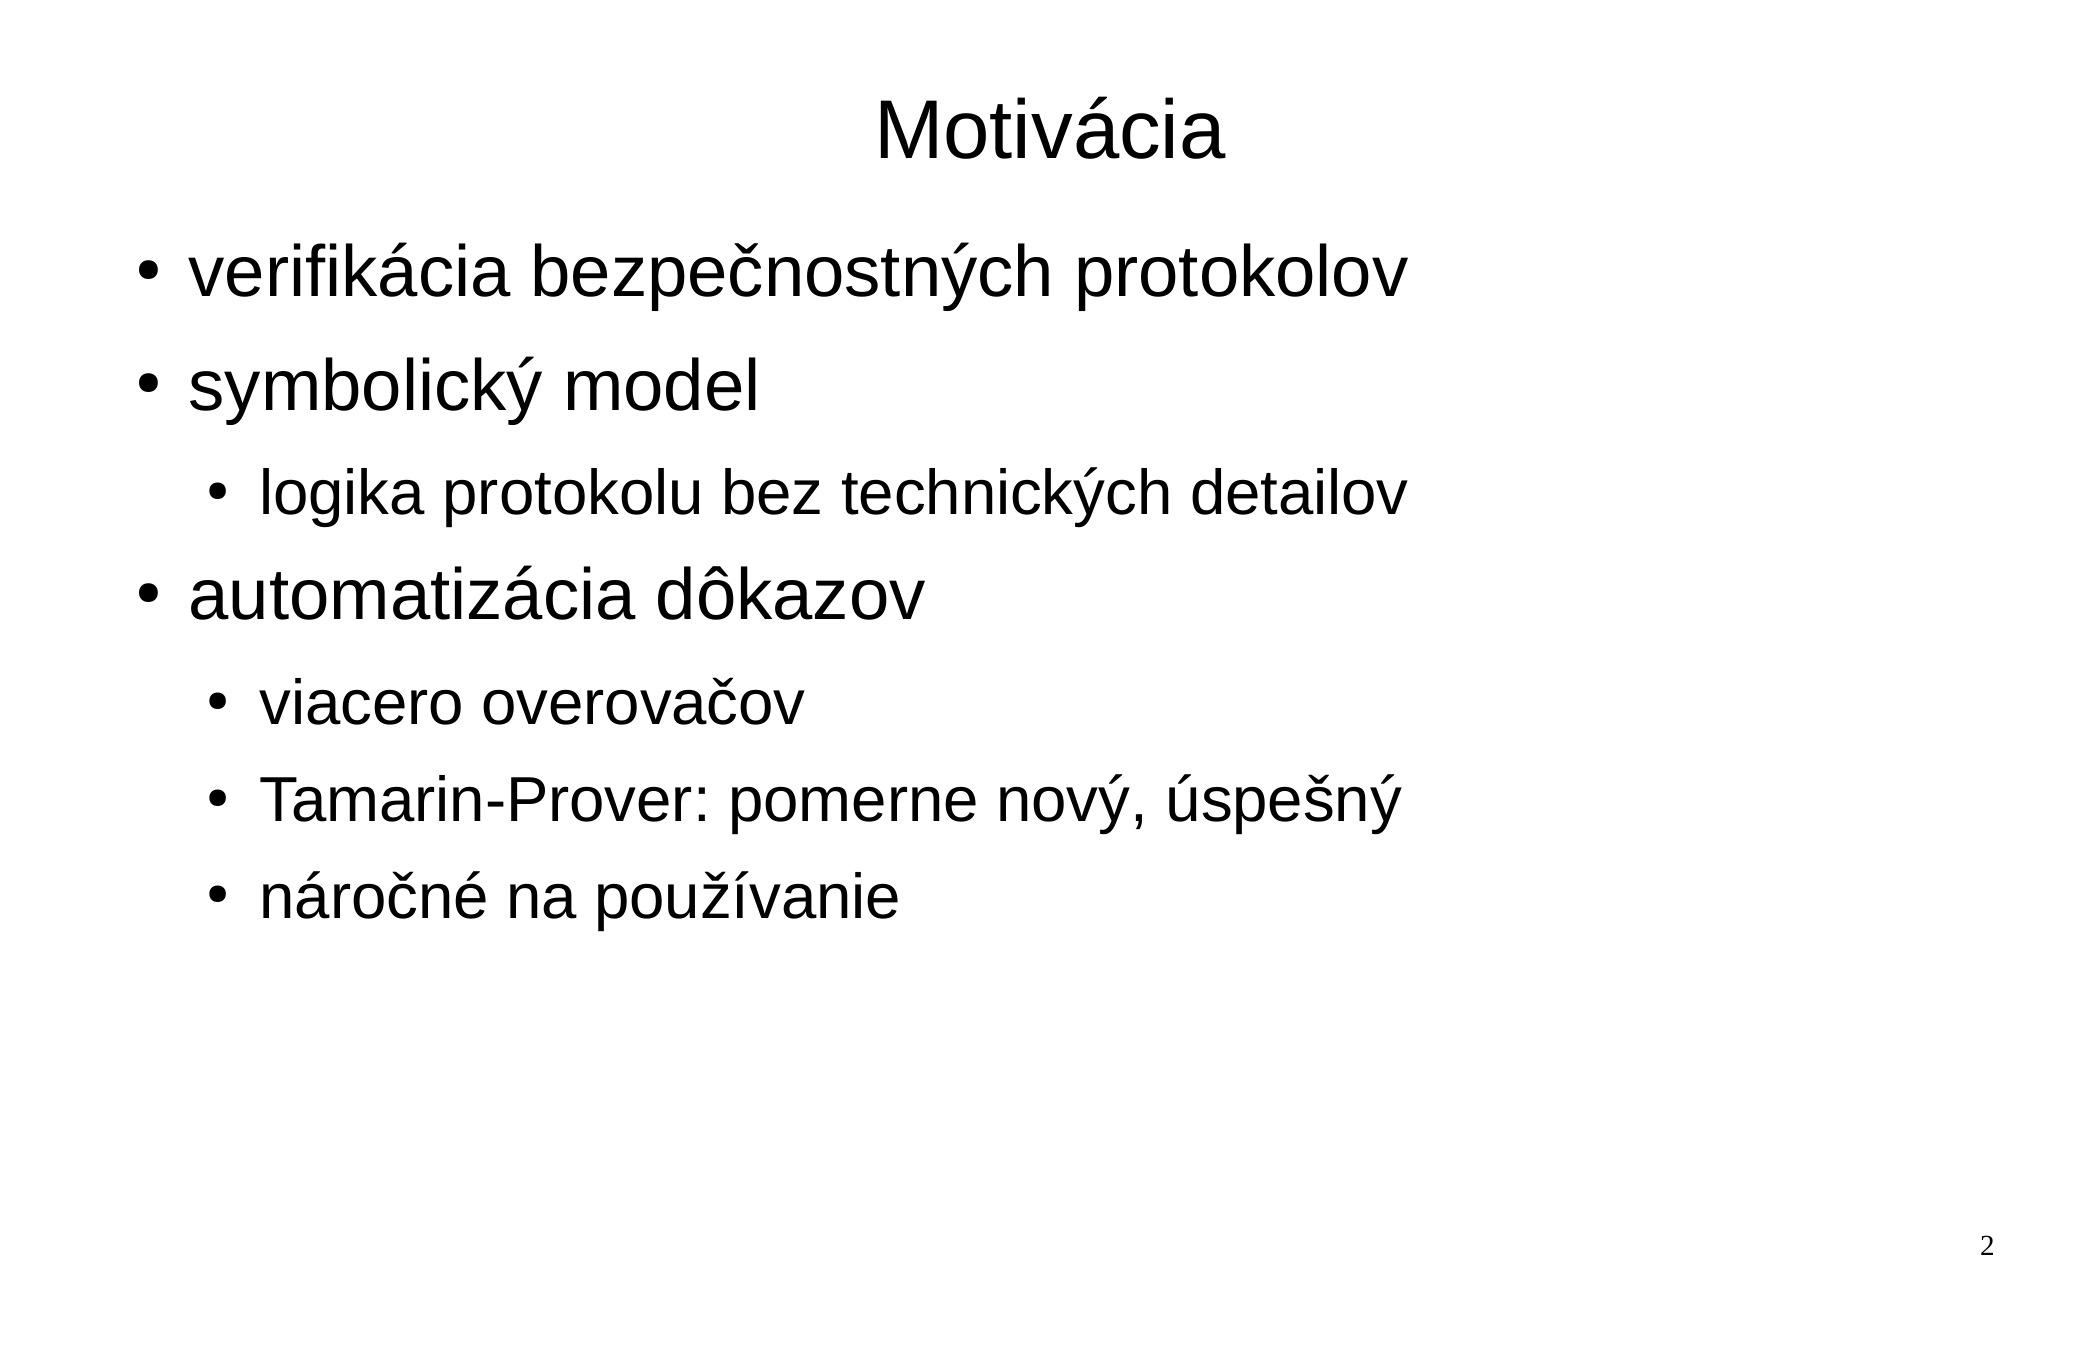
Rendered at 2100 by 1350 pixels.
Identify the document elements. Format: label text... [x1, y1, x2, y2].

list verifikácia bezpečnostných protokolov symbolický model logika protokolu bez technických detailov automatizácia dôkazov viacero overovačov Tamarin-Prover: pomerne nový, úspešný náročné na používanie [117, 231, 2008, 1123]
title Motivácia [105, 53, 1995, 207]
